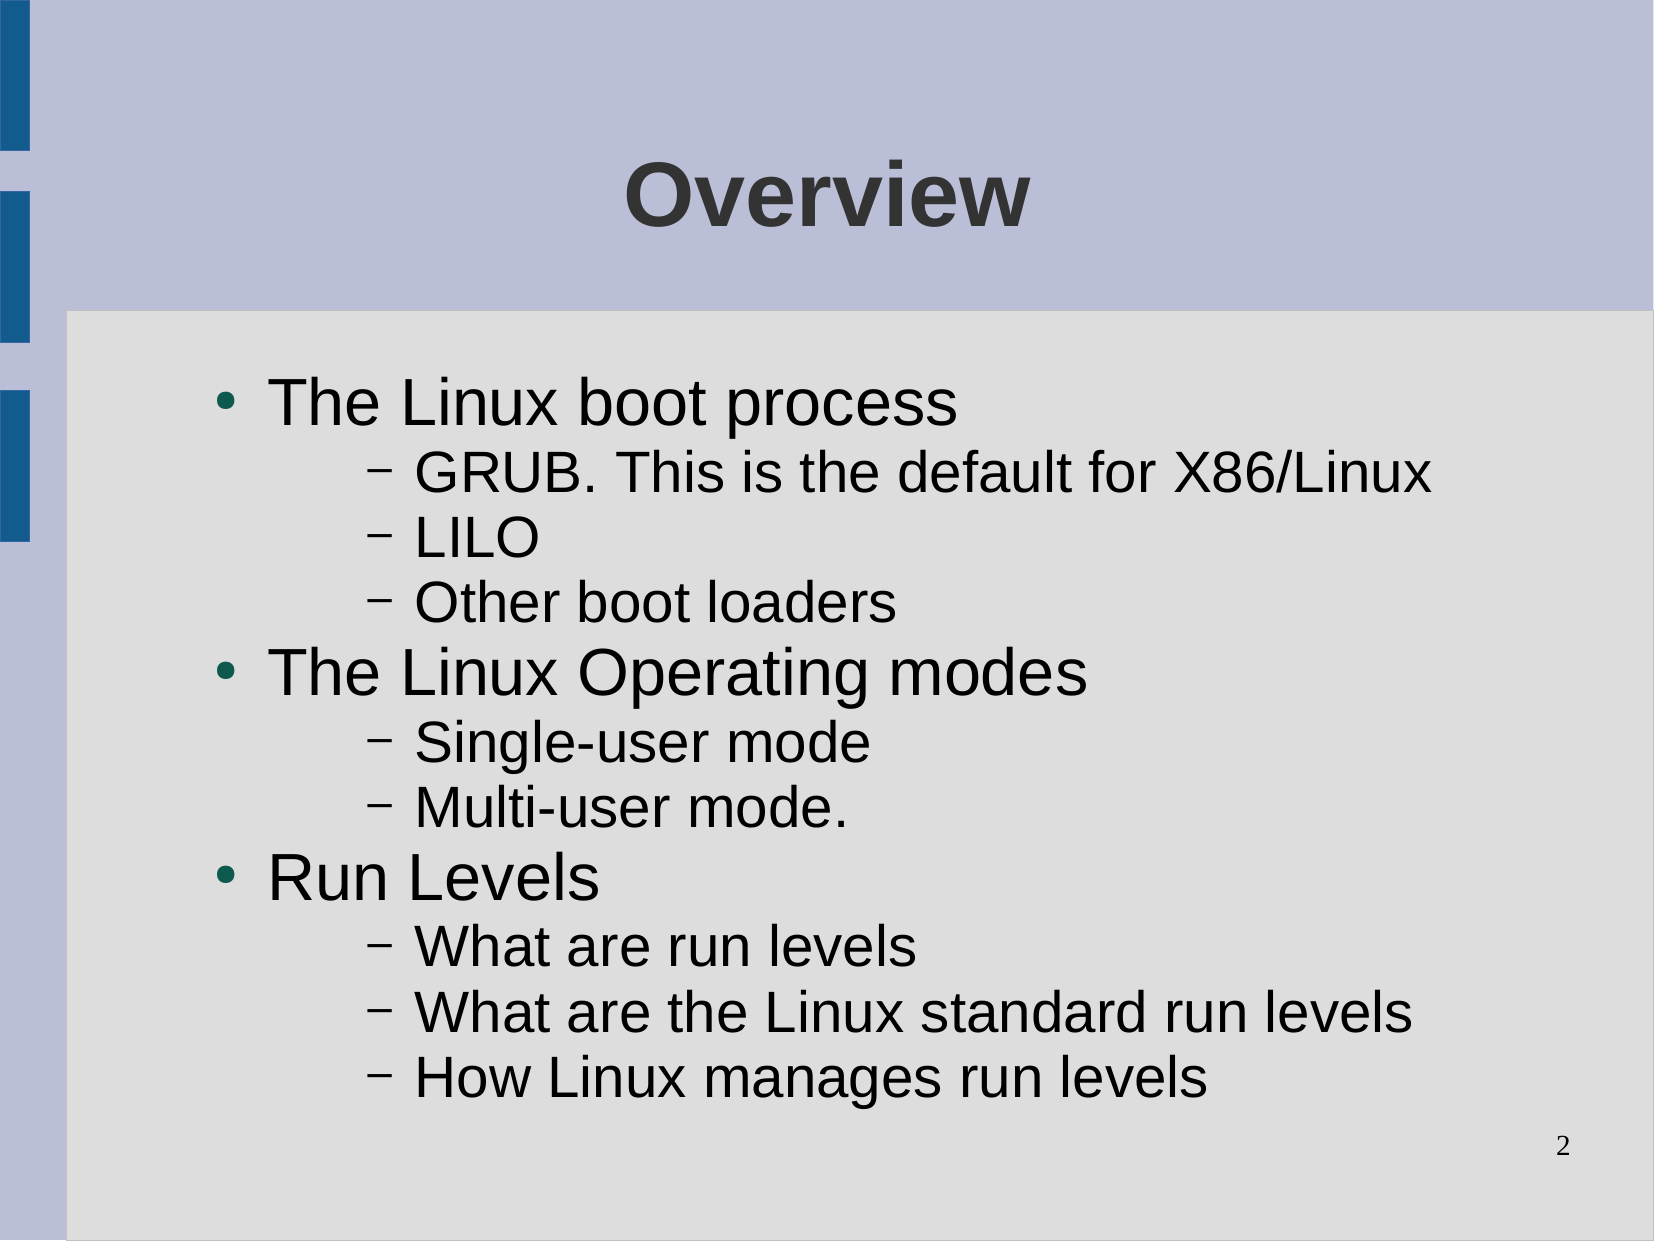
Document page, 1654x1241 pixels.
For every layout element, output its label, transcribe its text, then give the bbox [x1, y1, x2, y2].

title Overview [121, 91, 1534, 299]
list The Linux boot process GRUB. This is the default for X86/Linux LILO Other boot loaders The Linux Operating modes Single-user mode Multi-user mode. Run Levels What are run levels What are the Linux standard run levels How Linux manages run levels [178, 364, 1570, 1147]
